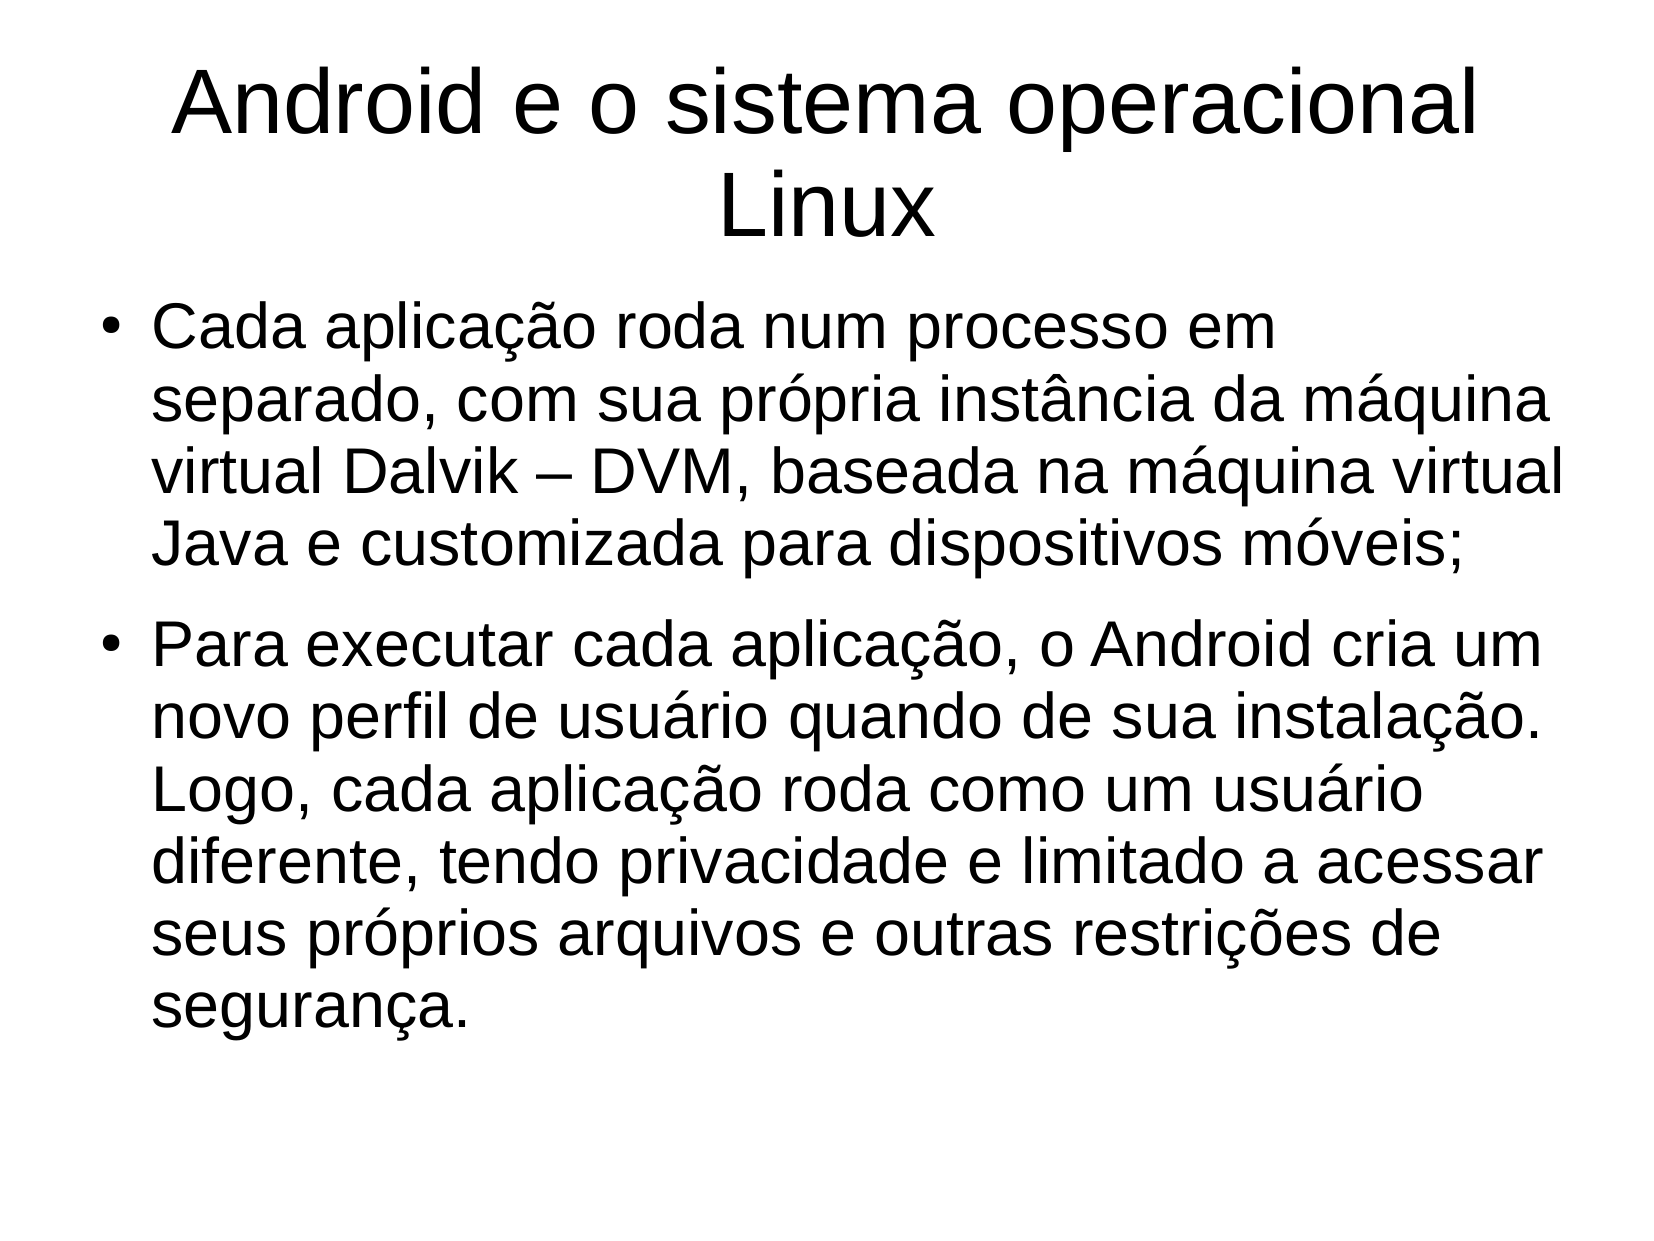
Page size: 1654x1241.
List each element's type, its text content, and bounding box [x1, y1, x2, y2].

title Android e o sistema operacional Linux [82, 50, 1571, 256]
list Cada aplicação roda num processo em separado, com sua própria instância da máquina virtual Dalvik – DVM, baseada na máquina virtual Java e customizada para dispositivos móveis; Para executar cada aplicação, o Android cria um novo perfil de usuário quando de sua instalação. Logo, cada aplicação roda como um usuário diferente, tendo privacidade e limitado a acessar seus próprios arquivos e outras restrições de segurança. [82, 290, 1571, 1109]
